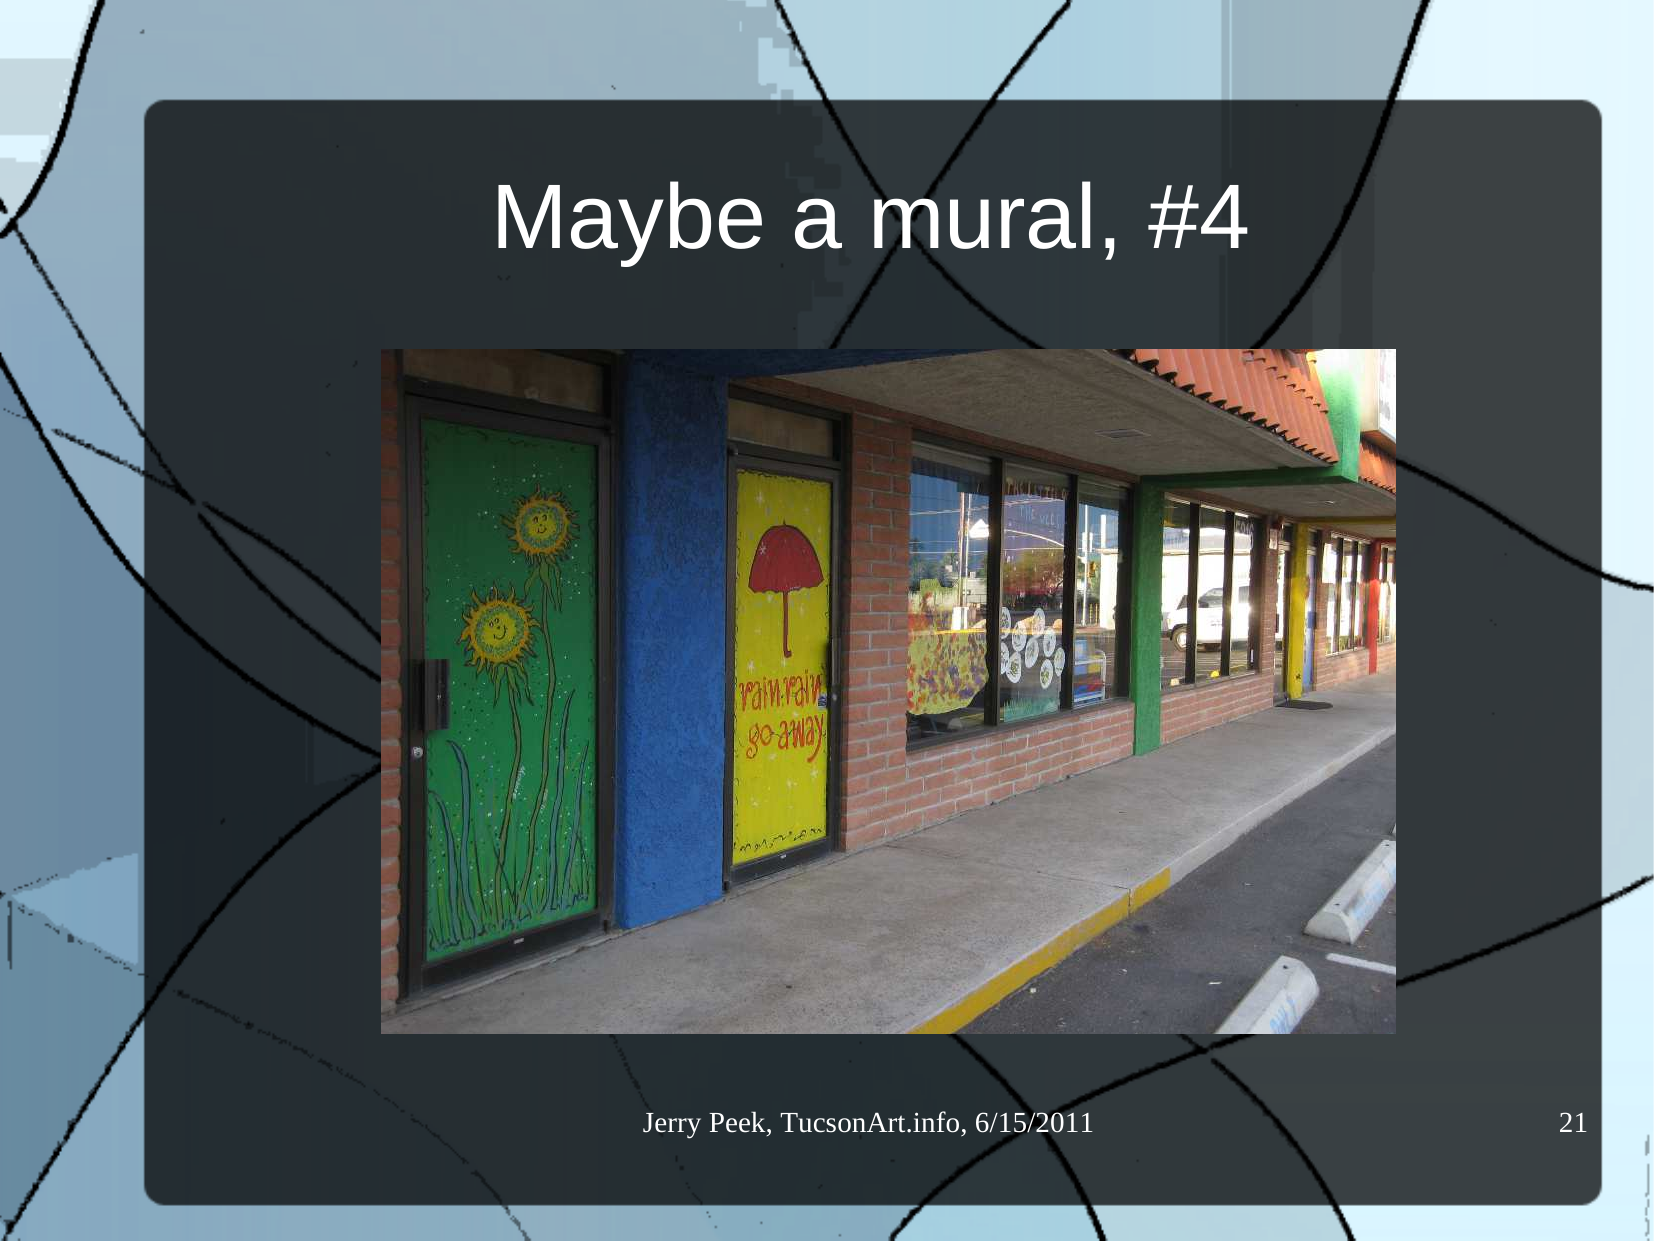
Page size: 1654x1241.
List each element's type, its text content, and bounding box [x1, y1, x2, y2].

title Maybe a mural, #4 [159, 108, 1583, 325]
picture [0, 0, 1654, 1241]
